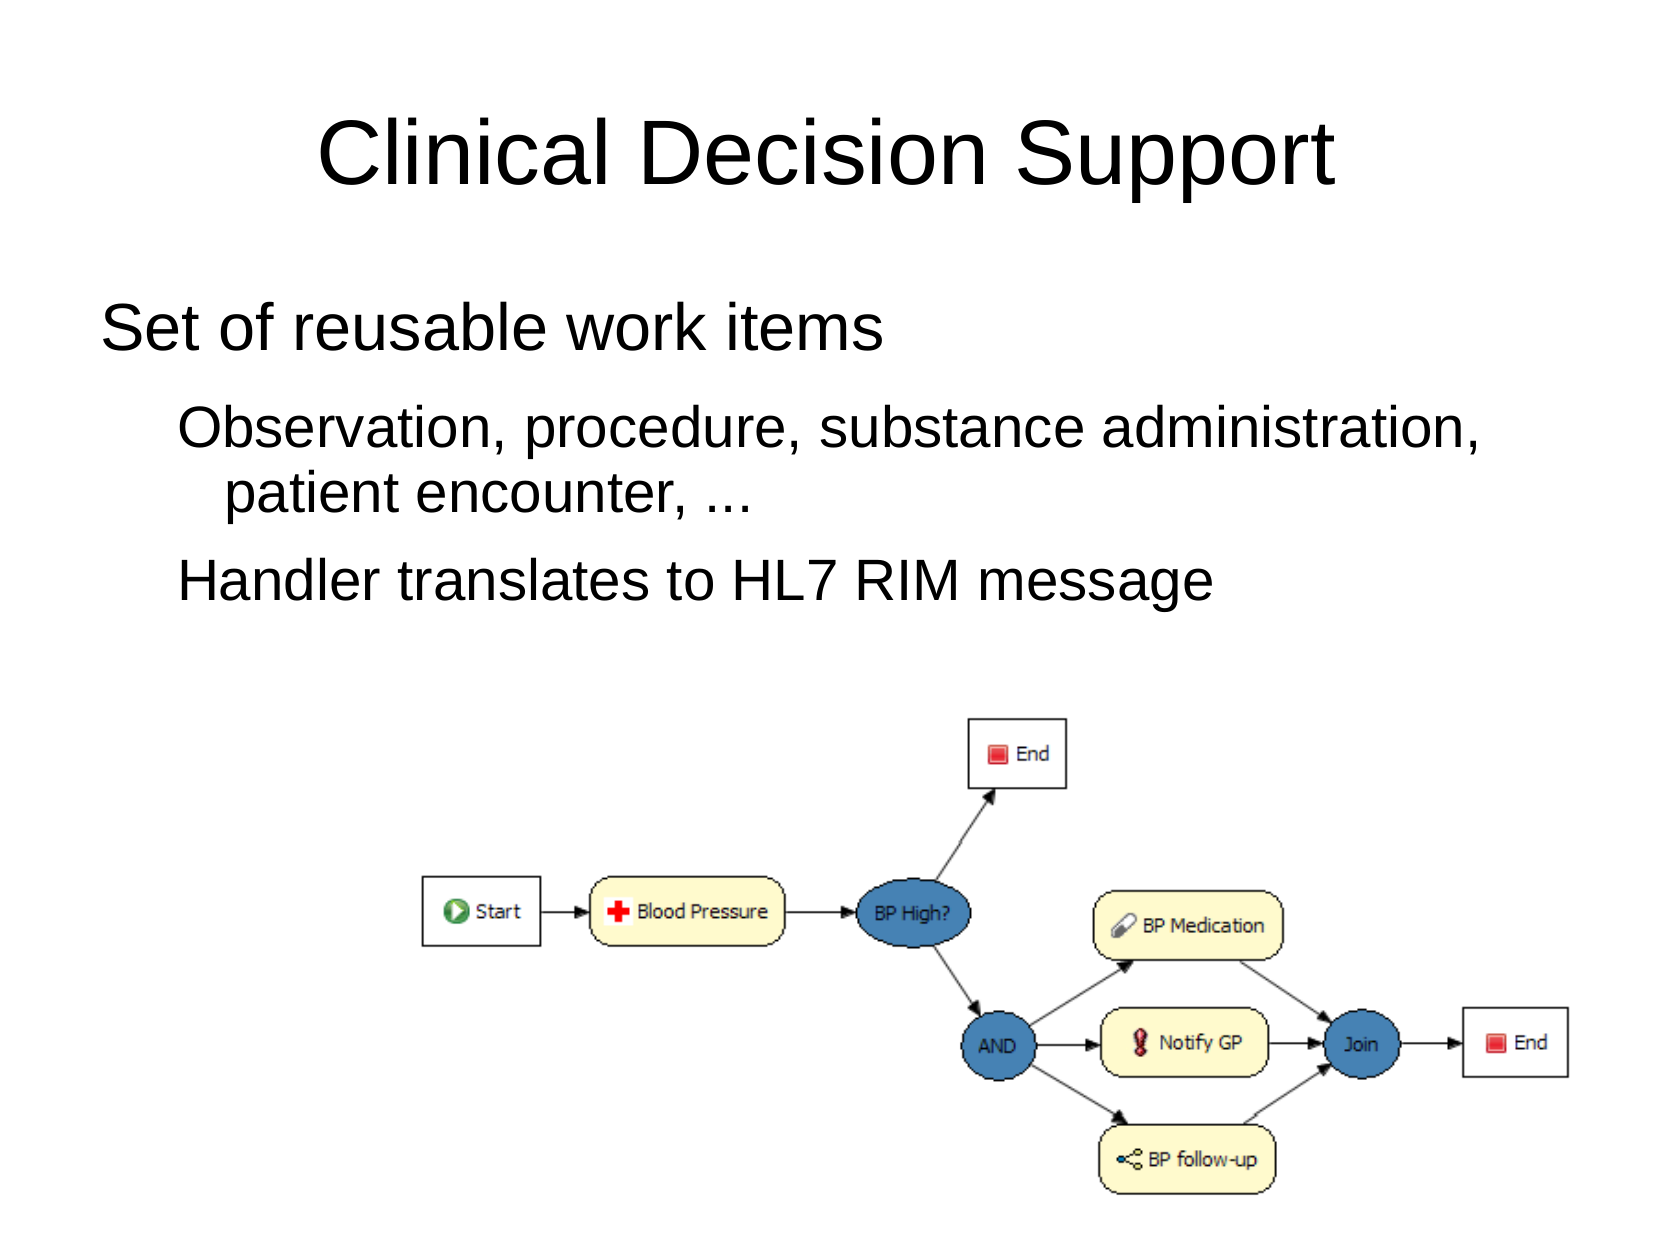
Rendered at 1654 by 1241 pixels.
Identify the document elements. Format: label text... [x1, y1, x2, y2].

list Set of reusable work items Observation, procedure, substance administration, patient encounter, ... Handler translates to HL7 RIM message [82, 290, 1571, 1094]
picture [413, 708, 1595, 1211]
title Clinical Decision Support [82, 49, 1571, 257]
